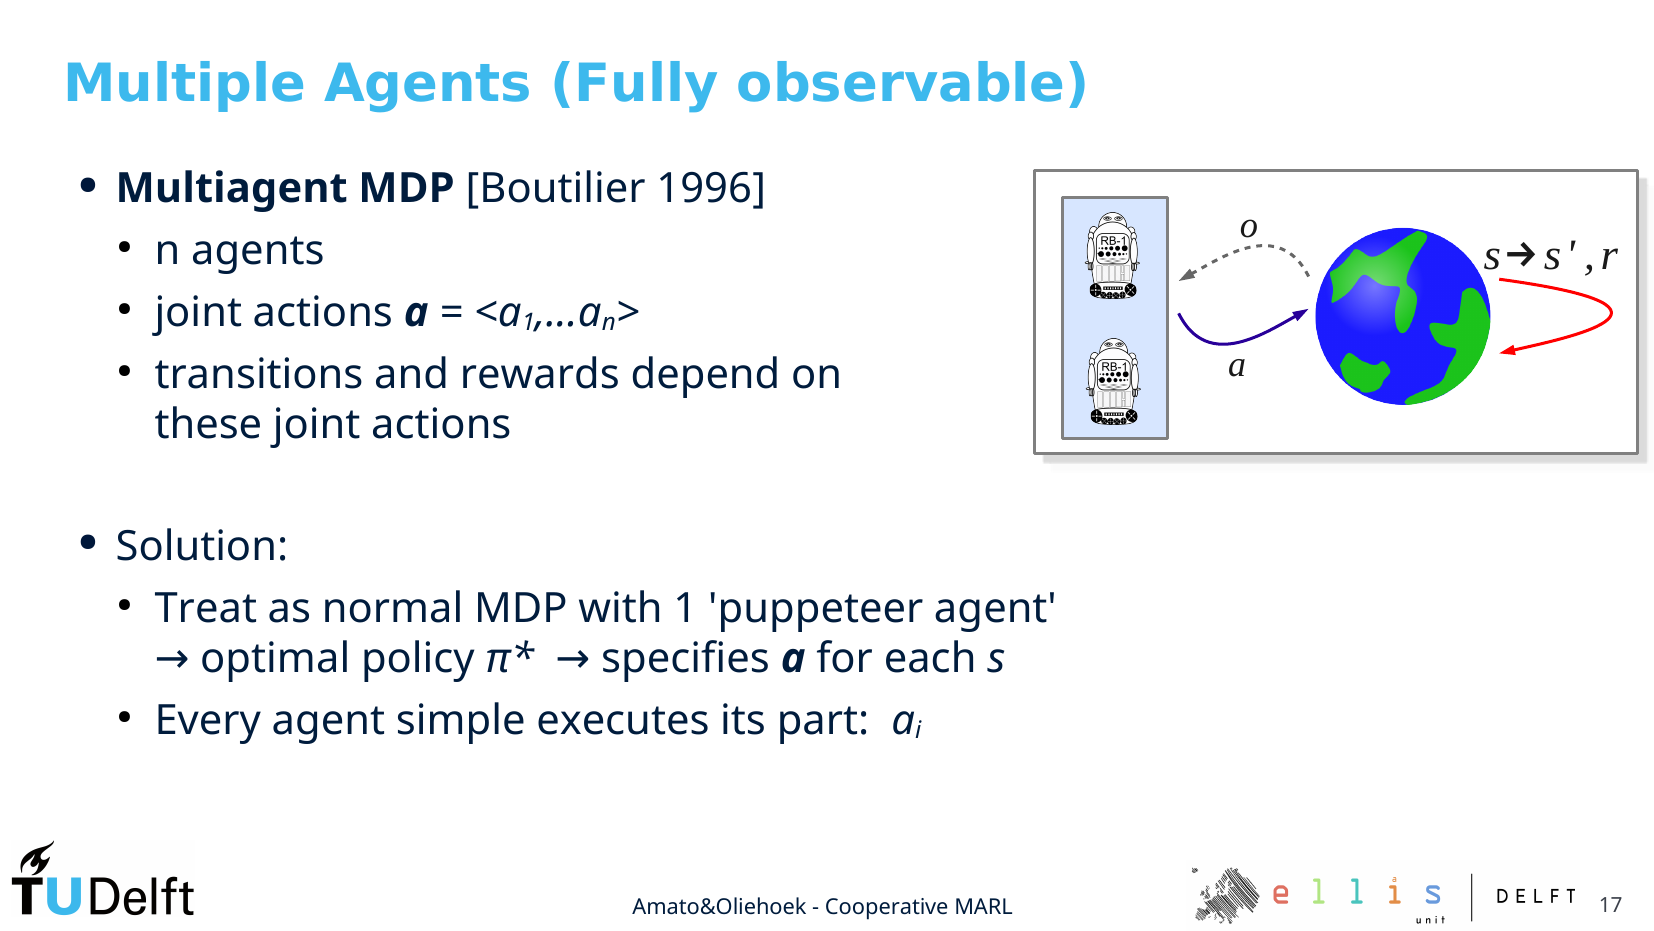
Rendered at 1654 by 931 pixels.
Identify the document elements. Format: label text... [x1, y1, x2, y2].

picture [1082, 212, 1146, 299]
chart [1475, 230, 1627, 279]
picture [1083, 338, 1147, 425]
text_box [1034, 170, 1638, 454]
picture [1308, 219, 1498, 412]
list Multiagent MDP [Boutilier 1996] n agents joint actions a = <a1,...an> transitions and rewards depend on these joint actions Solution: Treat as normal MDP with 1 'puppeteer agent' → optimal policy π* → specifies a for each s Every agent simple executes its part: ai [63, 161, 1571, 776]
picture [1186, 860, 1580, 931]
chart [1234, 203, 1265, 245]
picture [11, 840, 195, 917]
title Multiple Agents (Fully observable) [63, 12, 1571, 112]
text_box φ1 [1043, 454, 1571, 461]
chart [1222, 344, 1253, 385]
